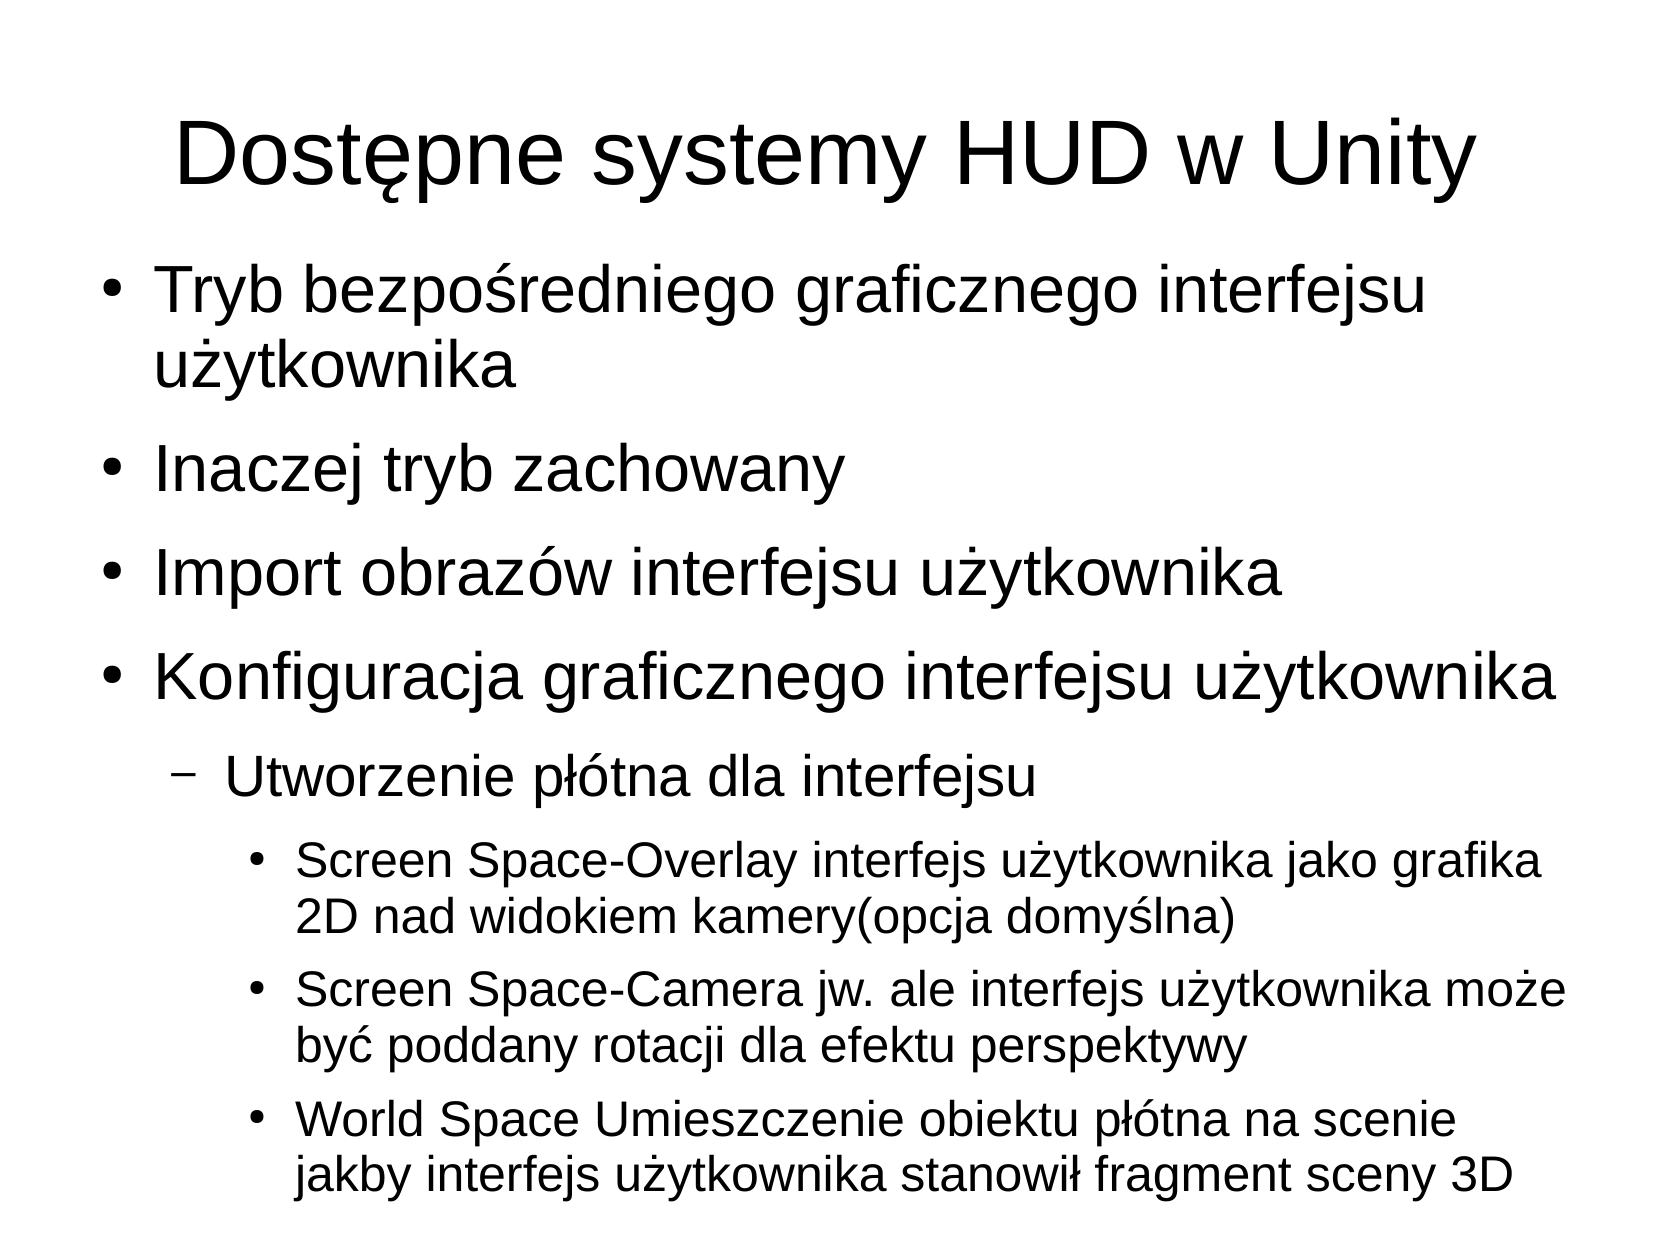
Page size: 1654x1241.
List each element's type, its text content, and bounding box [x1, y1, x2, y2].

title Dostępne systemy HUD w Unity [82, 49, 1571, 251]
list Tryb bezpośredniego graficznego interfejsu użytkownika Inaczej tryb zachowany Import obrazów interfejsu użytkownika Konfiguracja graficznego interfejsu użytkownika Utworzenie płótna dla interfejsu Screen Space-Overlay interfejs użytkownika jako grafika 2D nad widokiem kamery(opcja domyślna) Screen Space-Camera jw. ale interfejs użytkownika może być poddany rotacji dla efektu perspektywy World Space Umieszczenie obiektu płótna na scenie jakby interfejs użytkownika stanowił fragment sceny 3D [82, 251, 1571, 1203]
